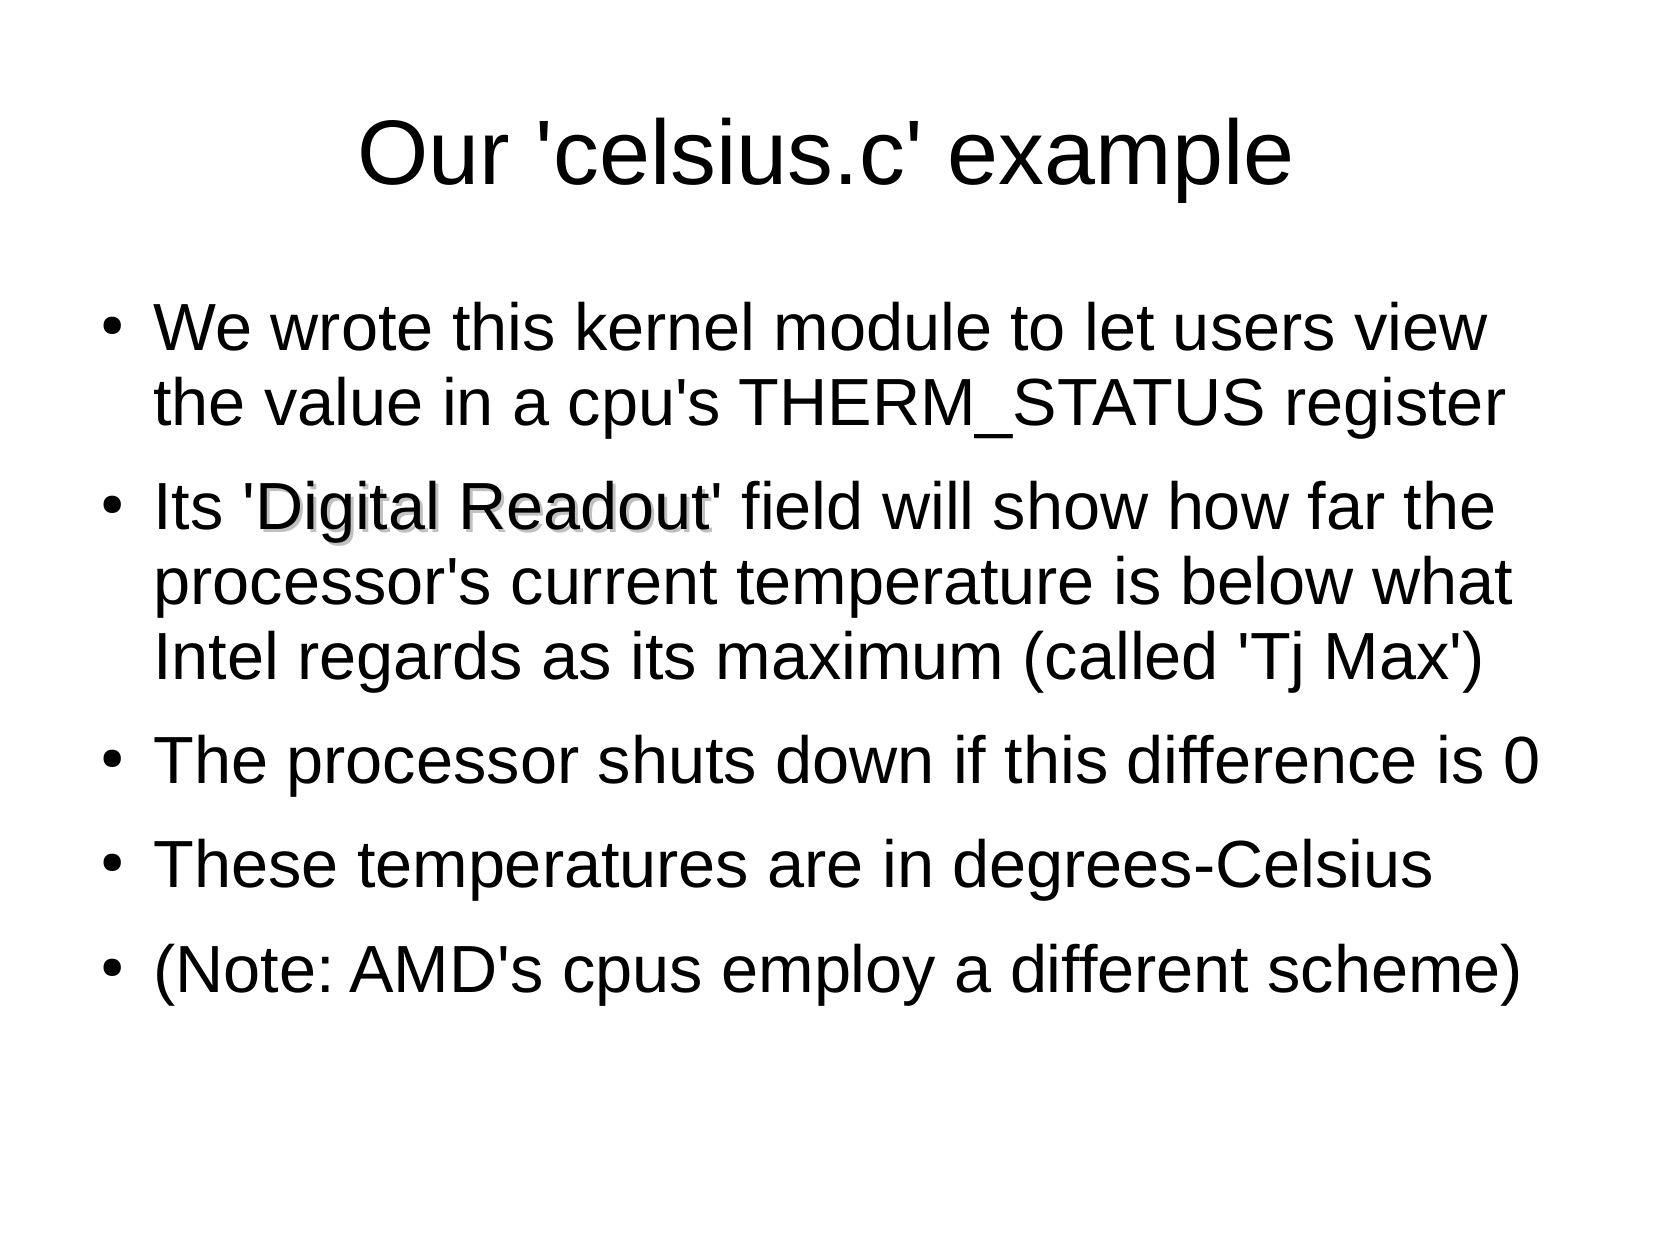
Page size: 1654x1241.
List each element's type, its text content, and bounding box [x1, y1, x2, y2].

title Our 'celsius.c' example [82, 49, 1571, 257]
list We wrote this kernel module to let users view the value in a cpu's THERM_STATUS register Its 'Digital Readout' field will show how far the processor's current temperature is below what Intel regards as its maximum (called 'Tj Max') The processor shuts down if this difference is 0 These temperatures are in degrees-Celsius (Note: AMD's cpus employ a different scheme) [82, 290, 1571, 1094]
